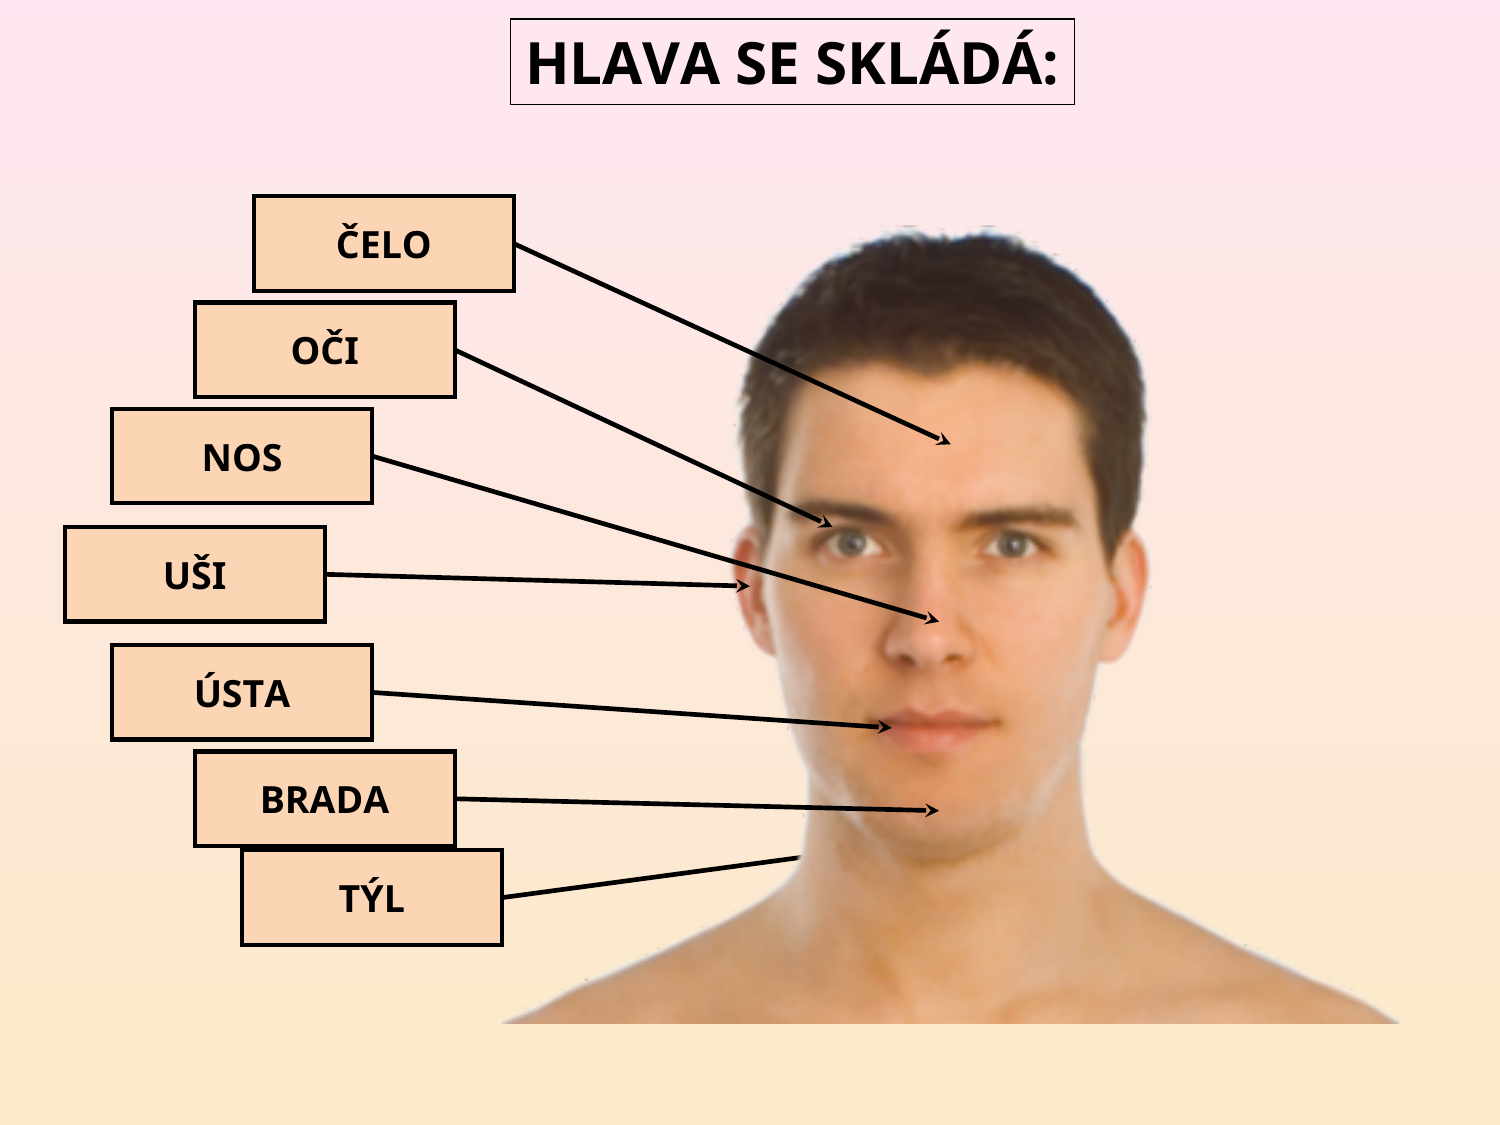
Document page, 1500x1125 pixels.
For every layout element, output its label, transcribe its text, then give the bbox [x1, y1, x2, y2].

text_box BRADA [194, 751, 455, 847]
text_box ÚSTA [112, 645, 373, 740]
text_box UŠI [64, 527, 325, 622]
picture [501, 196, 1400, 1024]
text_box ČELO [253, 196, 501, 291]
text_box TÝL [242, 850, 501, 945]
text_box OČI [194, 302, 455, 398]
text_box NOS [112, 408, 373, 504]
text_box HLAVA SE SKLÁDÁ: [510, 19, 1075, 105]
